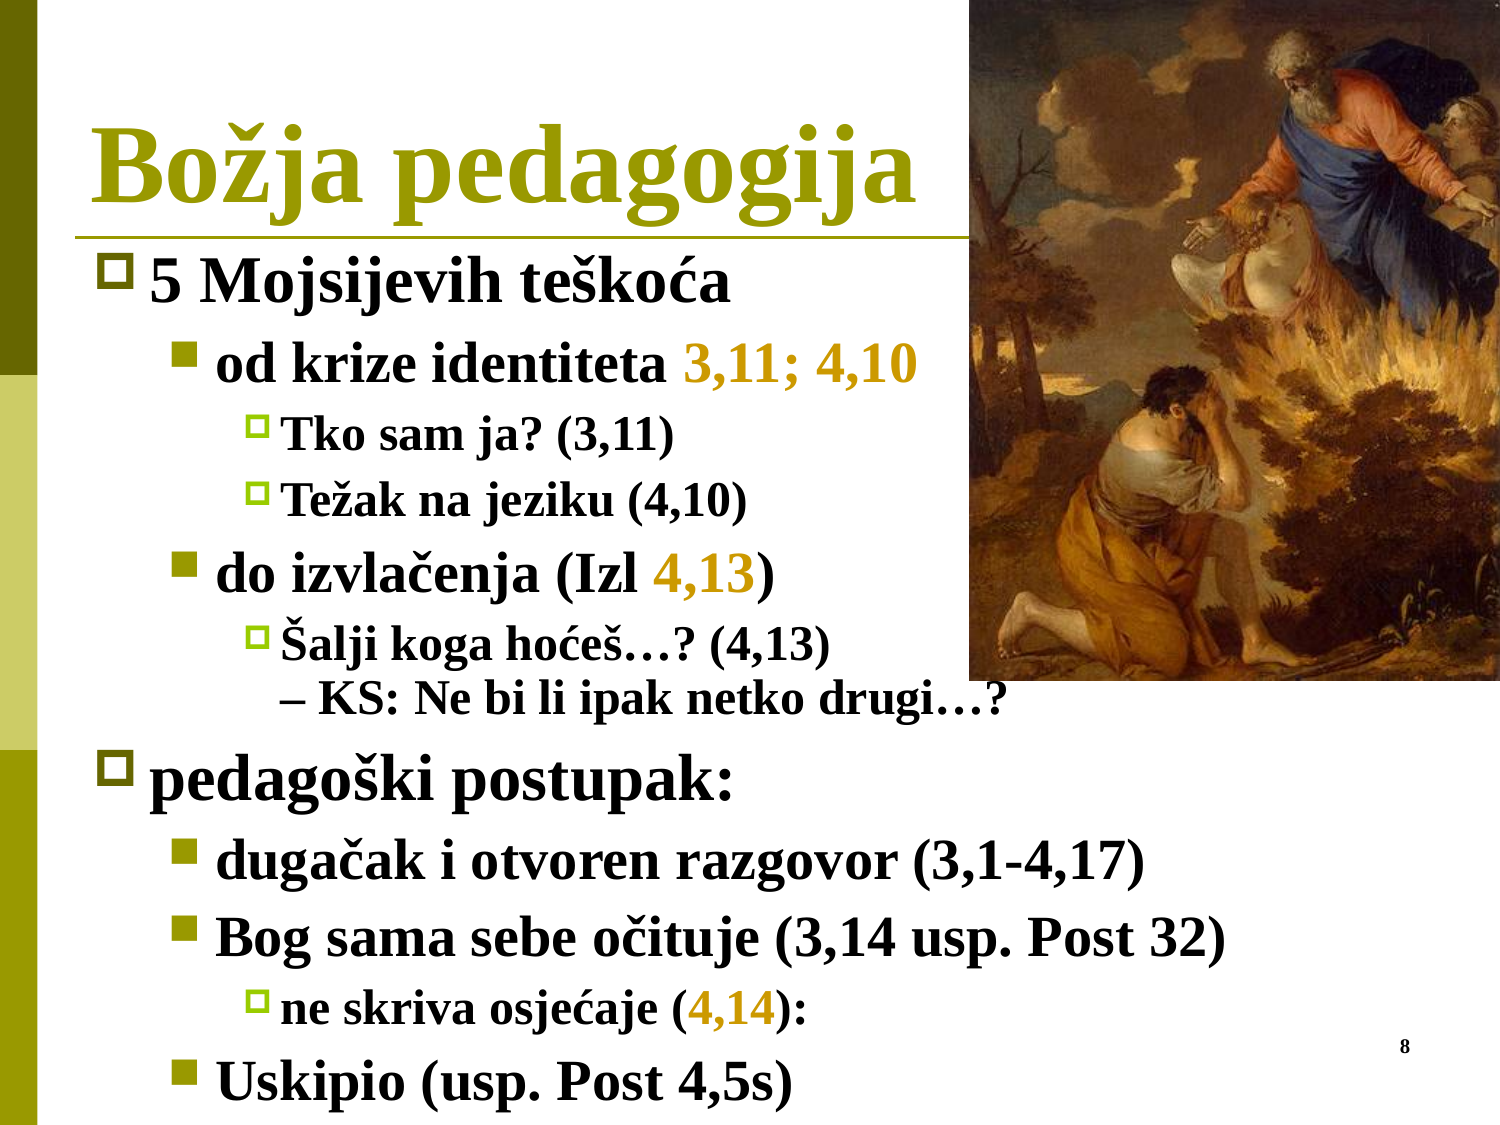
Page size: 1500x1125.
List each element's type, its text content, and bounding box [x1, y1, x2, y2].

title Božja pedagogija [75, 45, 969, 233]
picture [969, 0, 1500, 681]
list 5 Mojsijevih teškoća od krize identiteta 3,11; 4,10 Tko sam ja? (3,11) Težak na jeziku (4,10) do izvlačenja (Izl 4,13) Šalji koga hoćeš…? (4,13) – KS: Ne bi li ipak netko drugi…? pedagoški postupak: dugačak i otvoren razgovor (3,1-4,17) Bog sama sebe očituje (3,14 usp. Post 32) ne skriva osjećaje (4,14): Uskipio (usp. Post 4,5s) [78, 237, 1385, 1125]
text_box <number> [1385, 1025, 1426, 1101]
